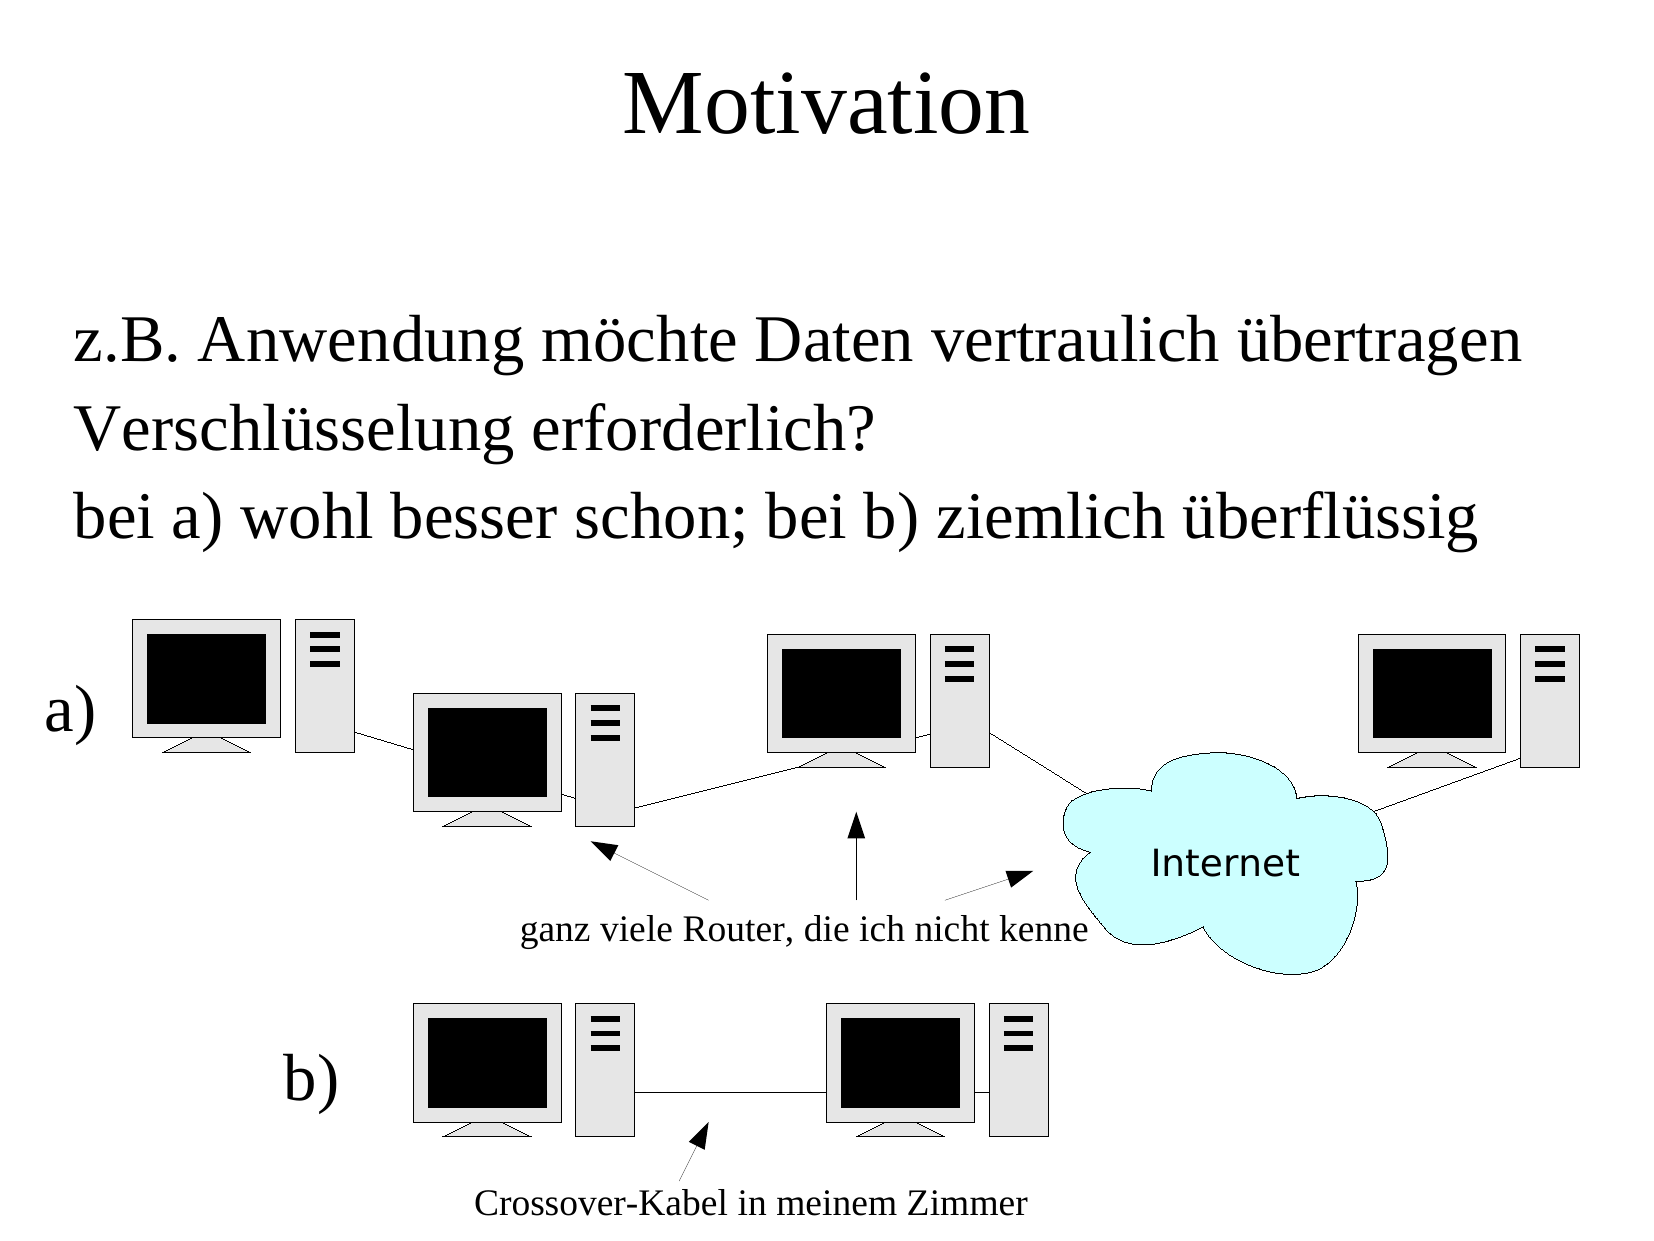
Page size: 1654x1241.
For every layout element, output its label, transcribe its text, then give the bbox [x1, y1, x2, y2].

text_box [413, 1003, 562, 1137]
text_box [575, 693, 635, 827]
text_box [826, 1003, 975, 1137]
text_box [1520, 634, 1580, 768]
title Motivation [82, 49, 1571, 257]
text_box [295, 619, 355, 753]
text_box z.B. Anwendung möchte Daten vertraulich übertragen [59, 294, 1541, 384]
text_box ganz viele Router, die ich nicht kenne [505, 900, 1093, 957]
text_box a) [29, 664, 112, 753]
text_box Verschlüsselung erforderlich? [59, 383, 894, 472]
text_box [767, 634, 916, 768]
text_box [989, 1003, 1049, 1137]
text_box Crossover-Kabel in meinem Zimmer [459, 1174, 1032, 1231]
text_box bei a) wohl besser schon; bei b) ziemlich überflüssig [59, 472, 1498, 562]
text_box [1358, 634, 1506, 768]
text_box [575, 1003, 635, 1137]
text_box [132, 619, 281, 753]
text_box Internet [1063, 752, 1388, 975]
text_box [930, 634, 990, 768]
text_box b) [268, 1033, 355, 1123]
text_box [413, 693, 562, 827]
